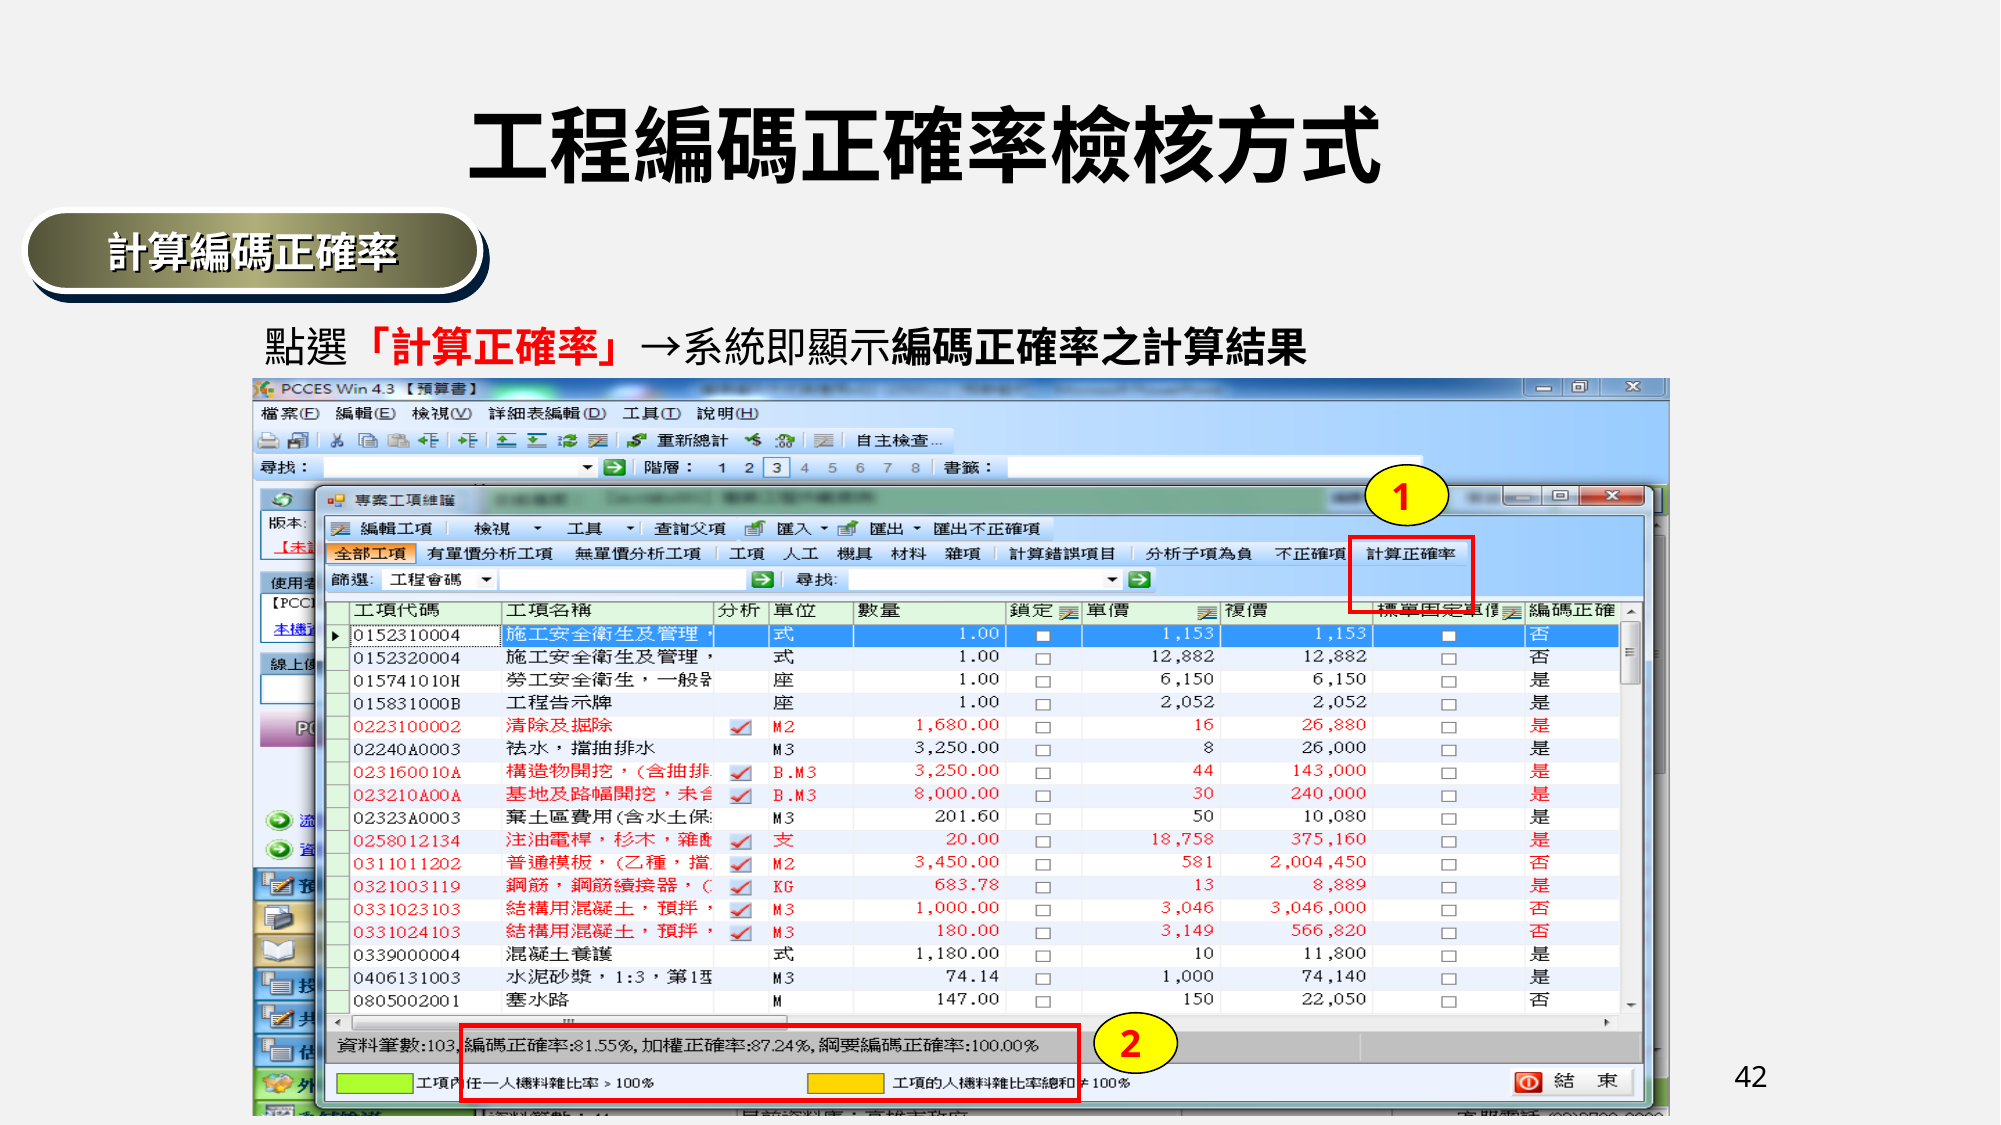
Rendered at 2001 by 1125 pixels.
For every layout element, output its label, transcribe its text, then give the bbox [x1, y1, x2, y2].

text_box [1435, 472, 1449, 518]
text_box 點選「計算正確率」→系統即顯示編碼正確率之計算結果 [250, 313, 1794, 378]
text_box [1365, 474, 1376, 516]
text_box [461, 1025, 1079, 1087]
text_box 計算編碼正確率 [24, 210, 481, 291]
text_box [1350, 536, 1473, 598]
text_box 42 [1670, 1051, 1985, 1104]
text_box [1164, 1020, 1178, 1066]
text_box 工程編碼正確率檢核方式 [24, 84, 1825, 202]
text_box [1094, 1023, 1104, 1063]
text_box 2 [1104, 1012, 1164, 1074]
text_box 1 [1376, 465, 1435, 526]
picture [252, 378, 1670, 1116]
